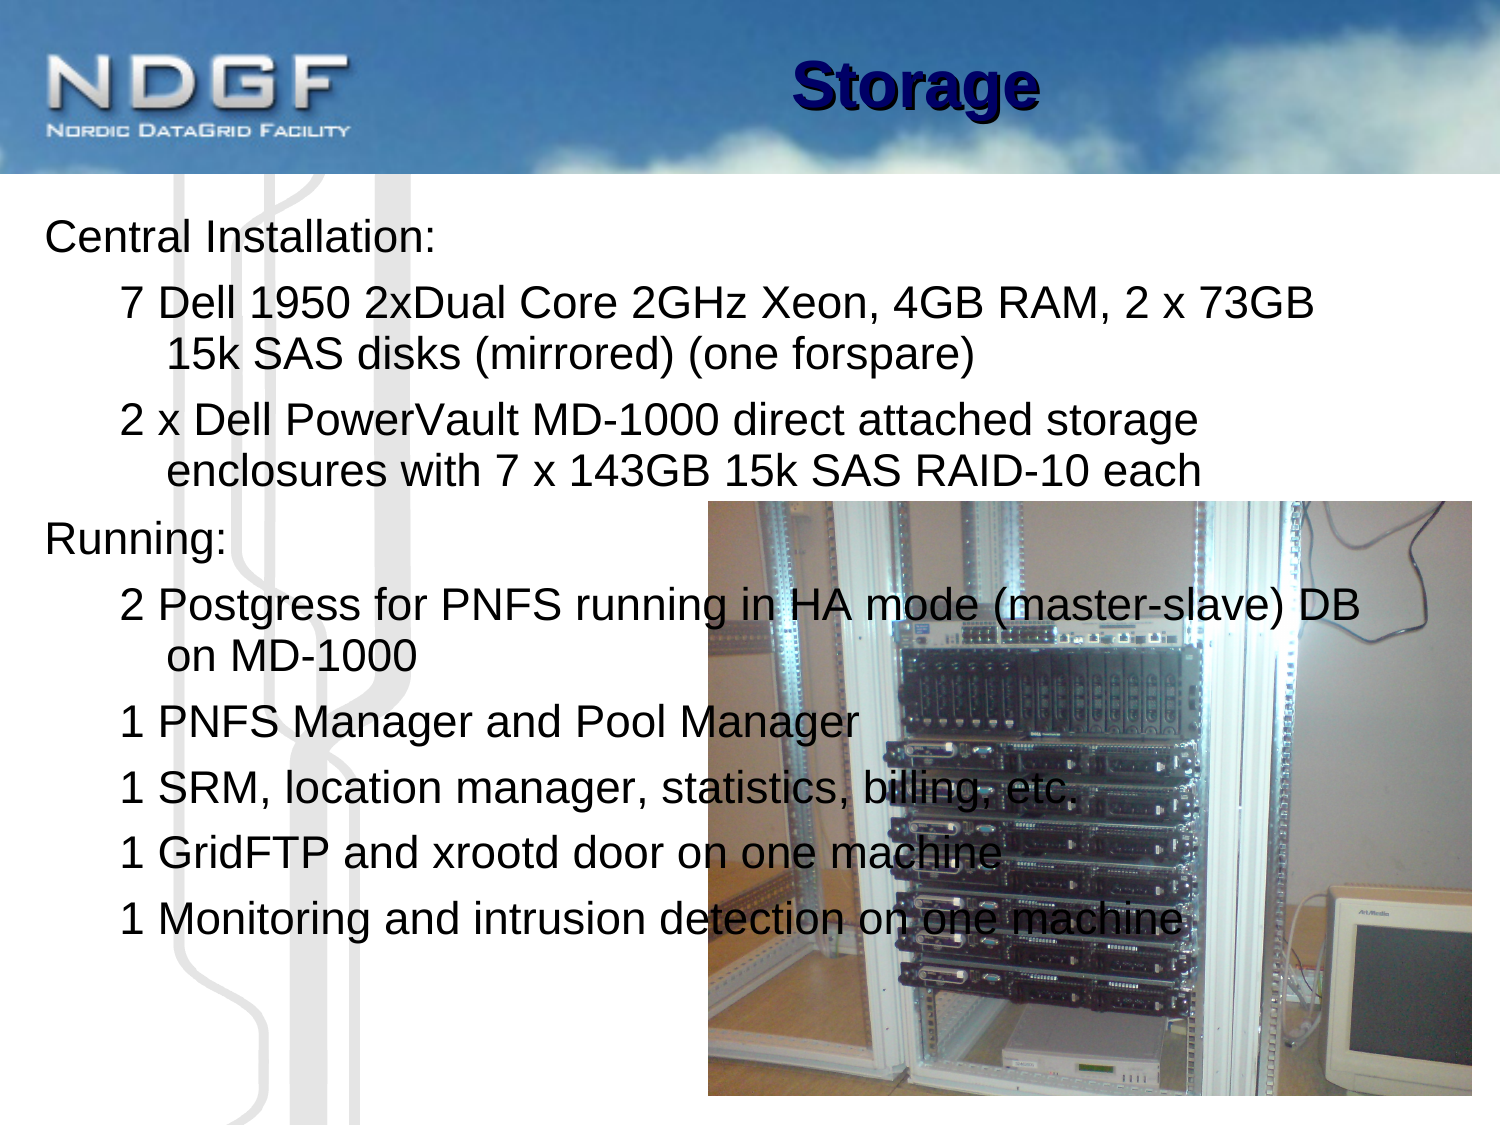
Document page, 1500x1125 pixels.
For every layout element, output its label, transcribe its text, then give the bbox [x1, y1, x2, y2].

picture [708, 501, 1472, 1096]
title Storage [372, 19, 1459, 149]
picture [0, 0, 1500, 1125]
list Central Installation: 7 Dell 1950 2xDual Core 2GHz Xeon, 4GB RAM, 2 x 73GB 15k SAS disks (mirrored) (one forspare) 2 x Dell PowerVault MD-1000 direct attached storage enclosures with 7 x 143GB 15k SAS RAID-10 each Running: 2 Postgress for PNFS running in HA mode (master-slave) DB on MD-1000 1 PNFS Manager and Pool Manager 1 SRM, location manager, statistics, billing, etc. 1 GridFTP and xrootd door on one machine 1 Monitoring and intrusion detection on one machine [29, 203, 1418, 977]
